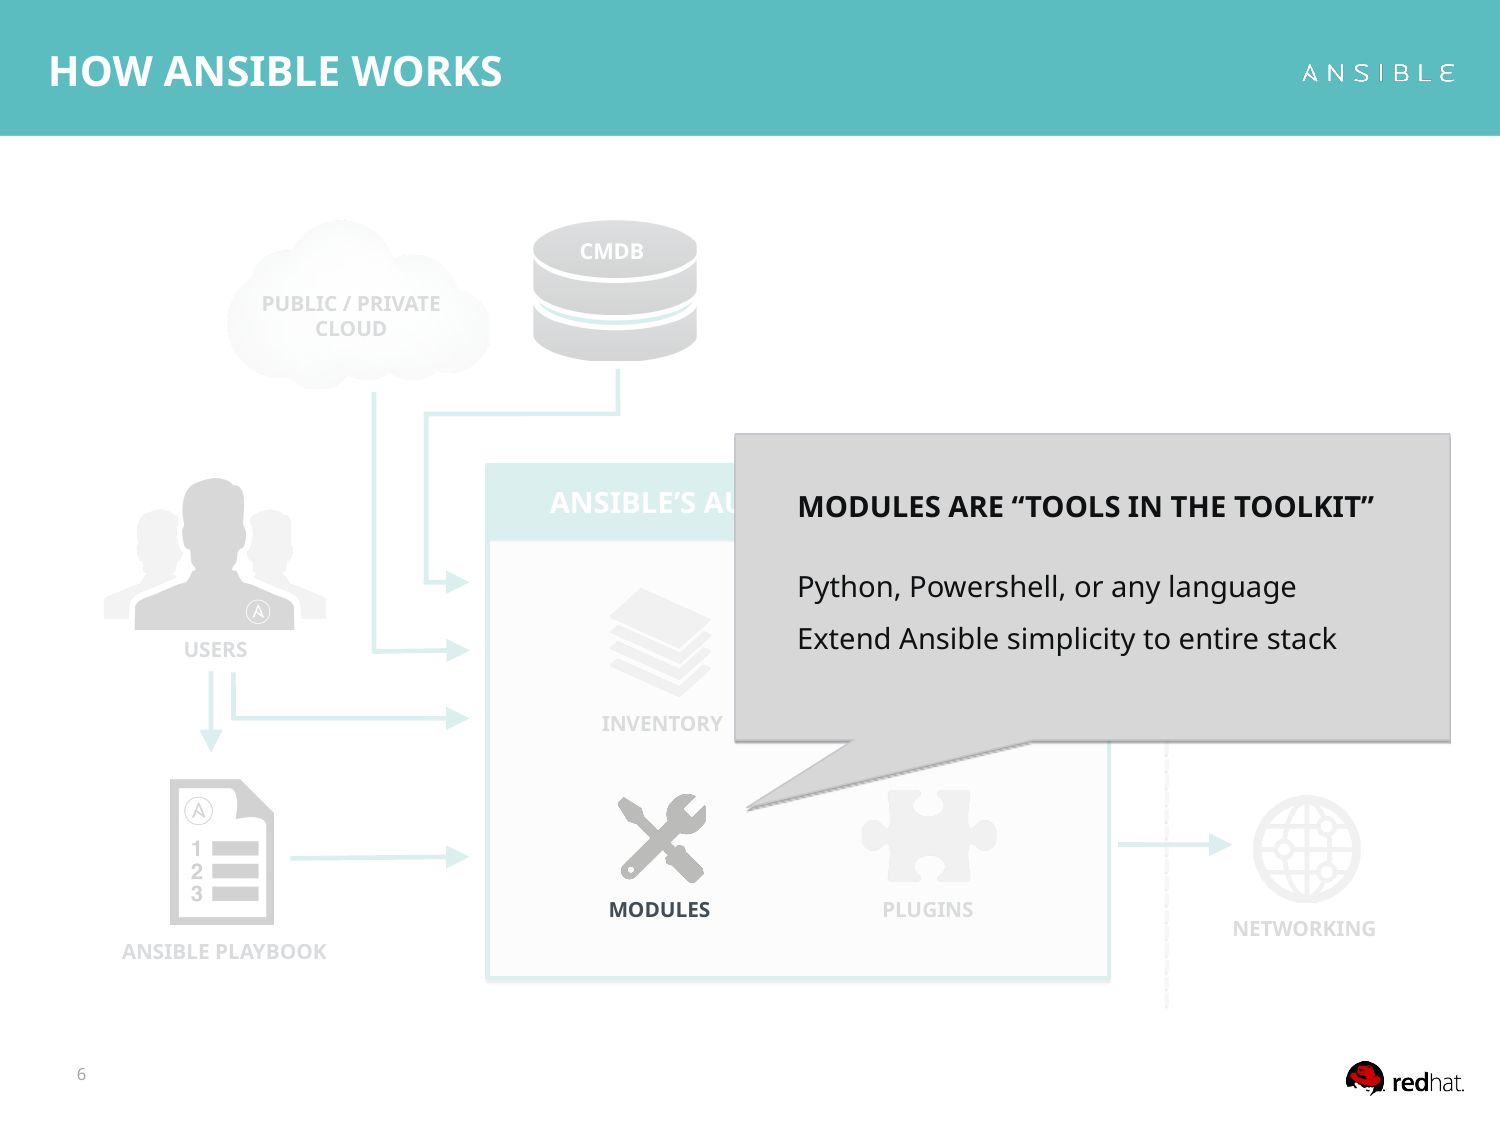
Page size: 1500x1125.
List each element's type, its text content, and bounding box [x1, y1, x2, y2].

text_box [39, 167, 1458, 1037]
text_box MODULES [547, 888, 771, 929]
picture [0, 0, 1500, 1125]
text_box Python, Powershell, or any language Extend Ansible simplicity to entire stack [782, 543, 1404, 663]
list HOW ANSIBLE WORKS [47, 45, 936, 104]
text_box MODULES ARE “TOOLS IN THE TOOLKIT” [782, 481, 1428, 531]
